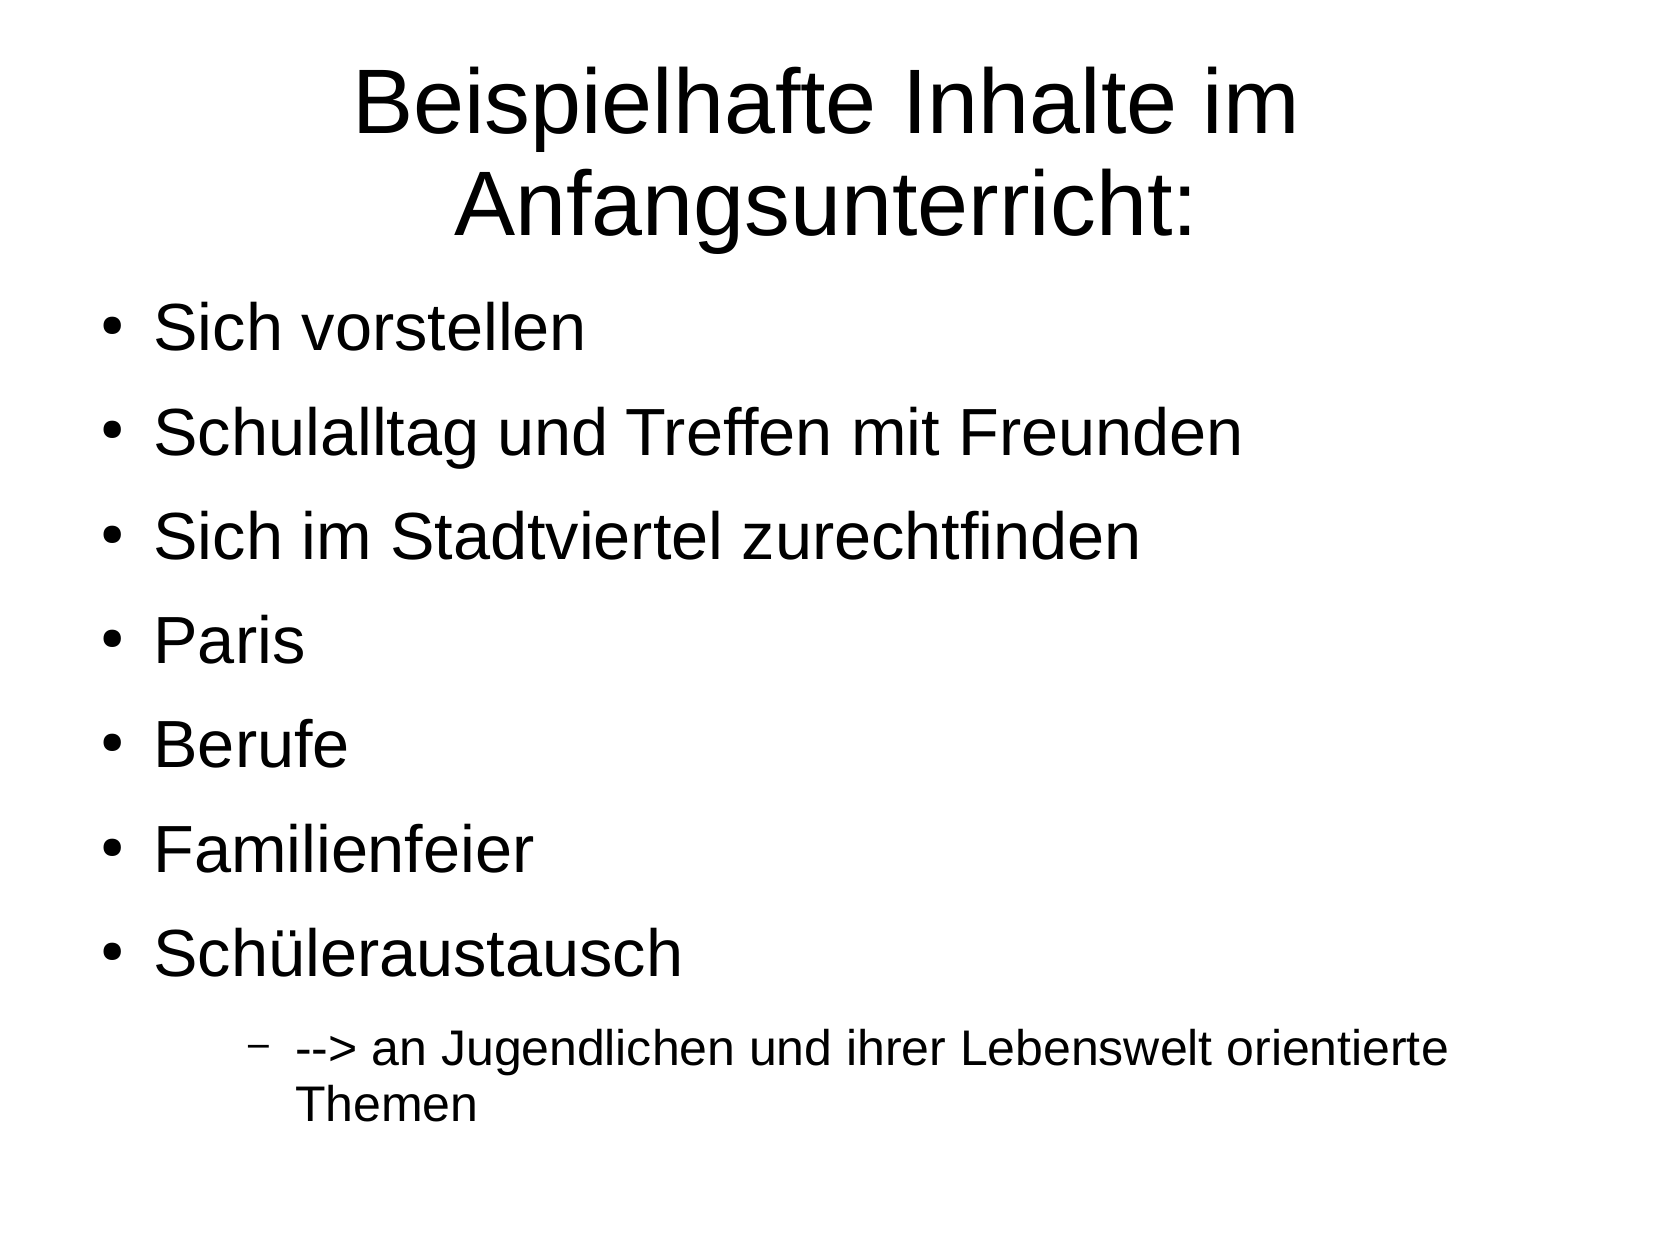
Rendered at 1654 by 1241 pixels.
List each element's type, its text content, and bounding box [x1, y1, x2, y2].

list Sich vorstellen Schulalltag und Treffen mit Freunden Sich im Stadtviertel zurechtfinden Paris Berufe Familienfeier Schüleraustausch --> an Jugendlichen und ihrer Lebenswelt orientierte Themen [82, 290, 1571, 1132]
title Beispielhafte Inhalte im Anfangsunterricht: [82, 49, 1571, 257]
